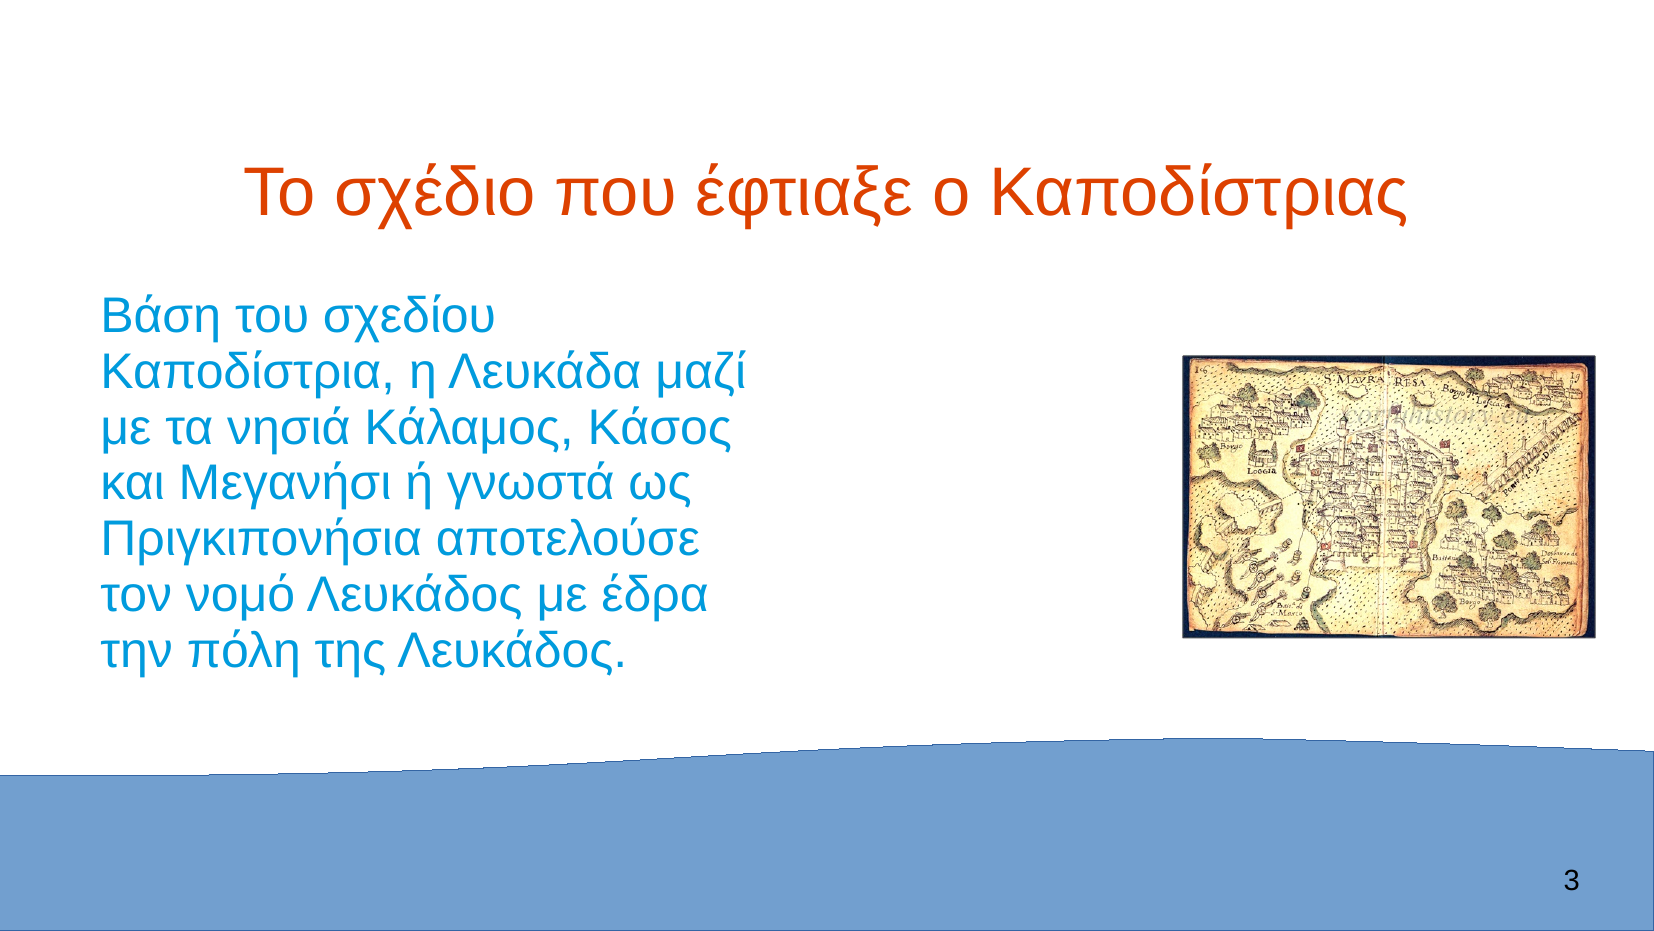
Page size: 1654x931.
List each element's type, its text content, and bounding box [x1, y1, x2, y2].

picture [1181, 354, 1597, 639]
list Βάση του σχεδίου Καποδίστρια, η Λευκάδα μαζί με τα νησιά Κάλαμος, Κάσος και Μεγανήσι ή γνωστά ως Πριγκιπονήσια αποτελούσε τον νομό Λευκάδος με έδρα την πόλη της Λευκάδος. [29, 287, 756, 827]
title Το σχέδιο που έφτιαξε ο Καποδίστριας [118, 76, 1536, 308]
